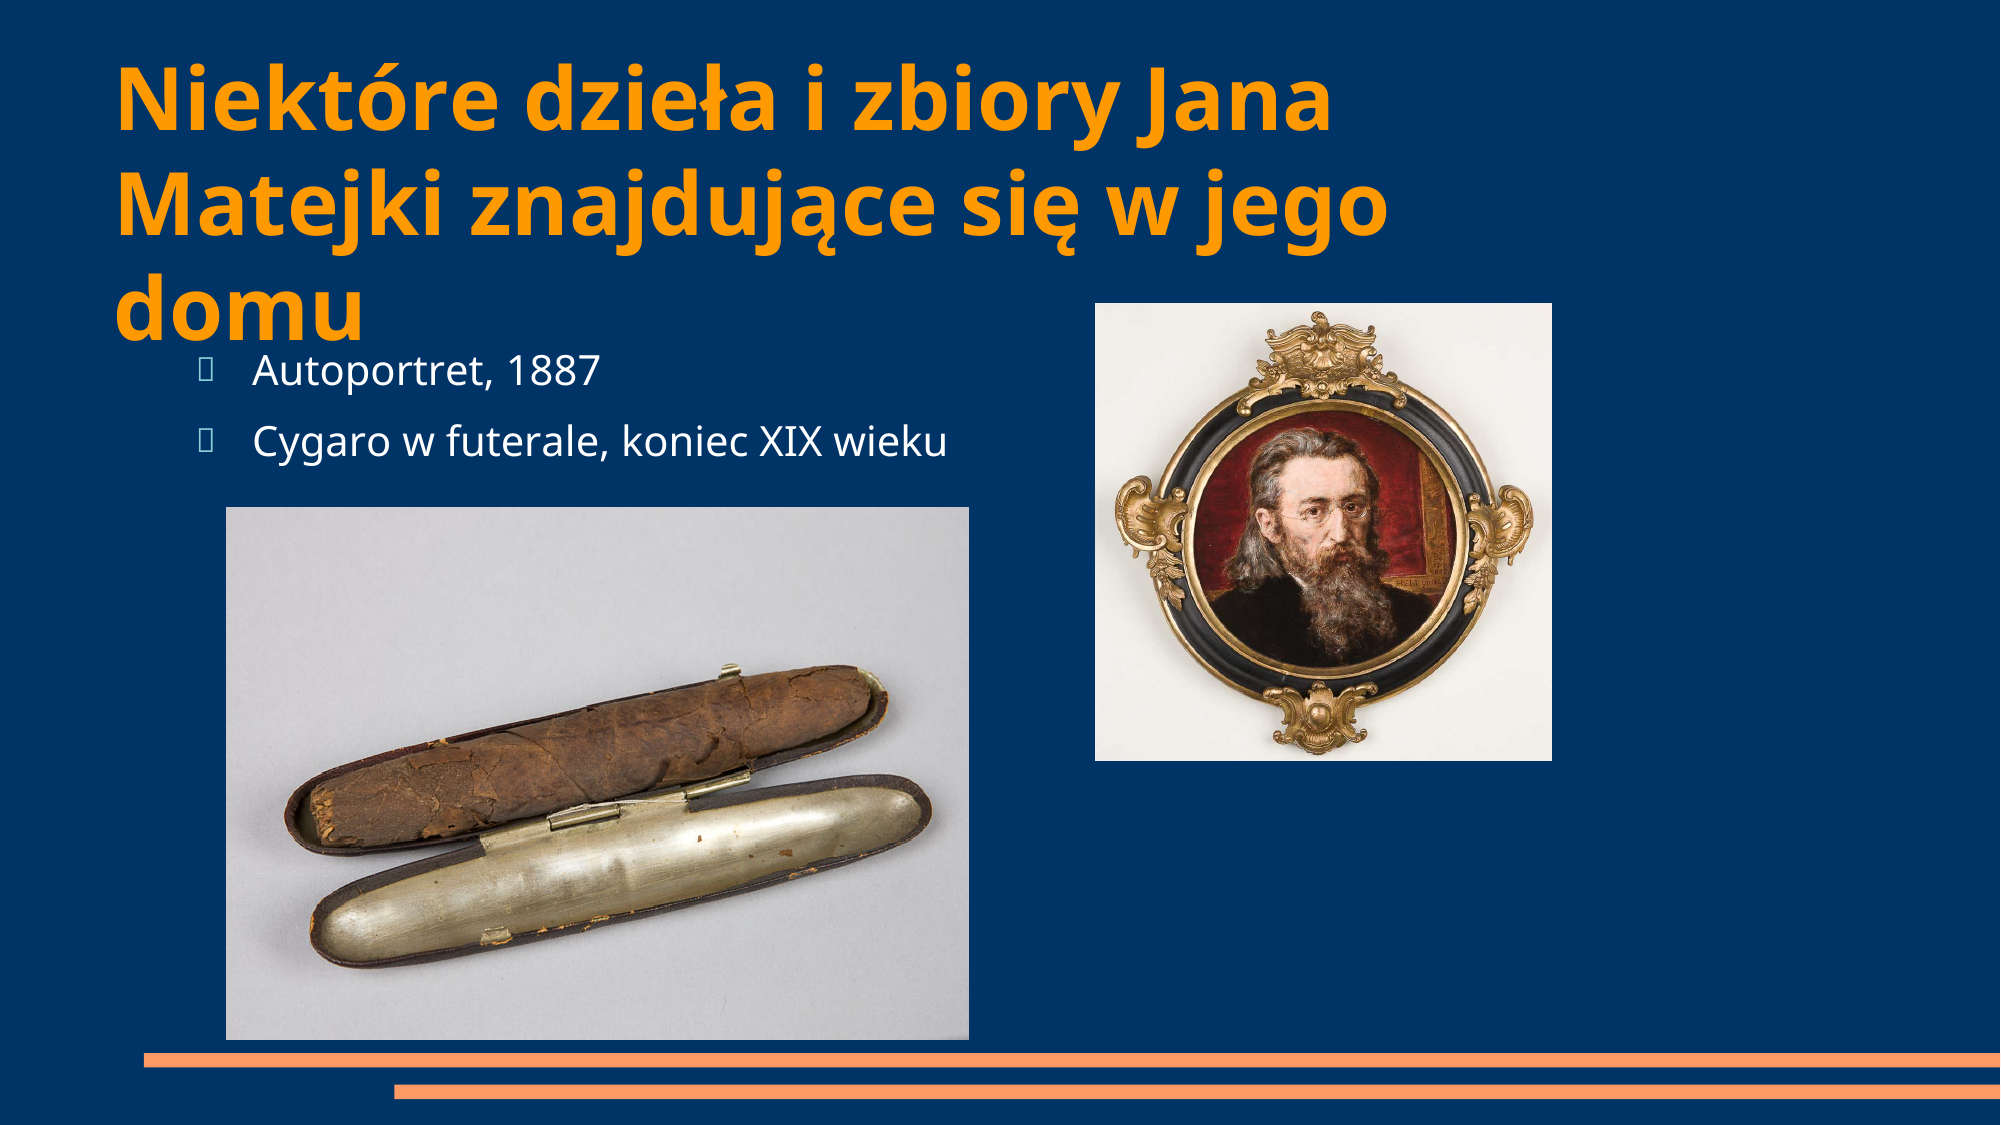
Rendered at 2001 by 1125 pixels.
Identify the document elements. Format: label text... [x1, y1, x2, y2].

picture [226, 507, 969, 1041]
picture [1095, 303, 1552, 761]
title Niektóre dzieła i zbiory Jana Matejki znajdujące się w jego domu [99, 35, 1642, 266]
list Autoportret, 1887 Cygaro w futerale, koniec XIX wieku [181, 336, 1649, 1025]
